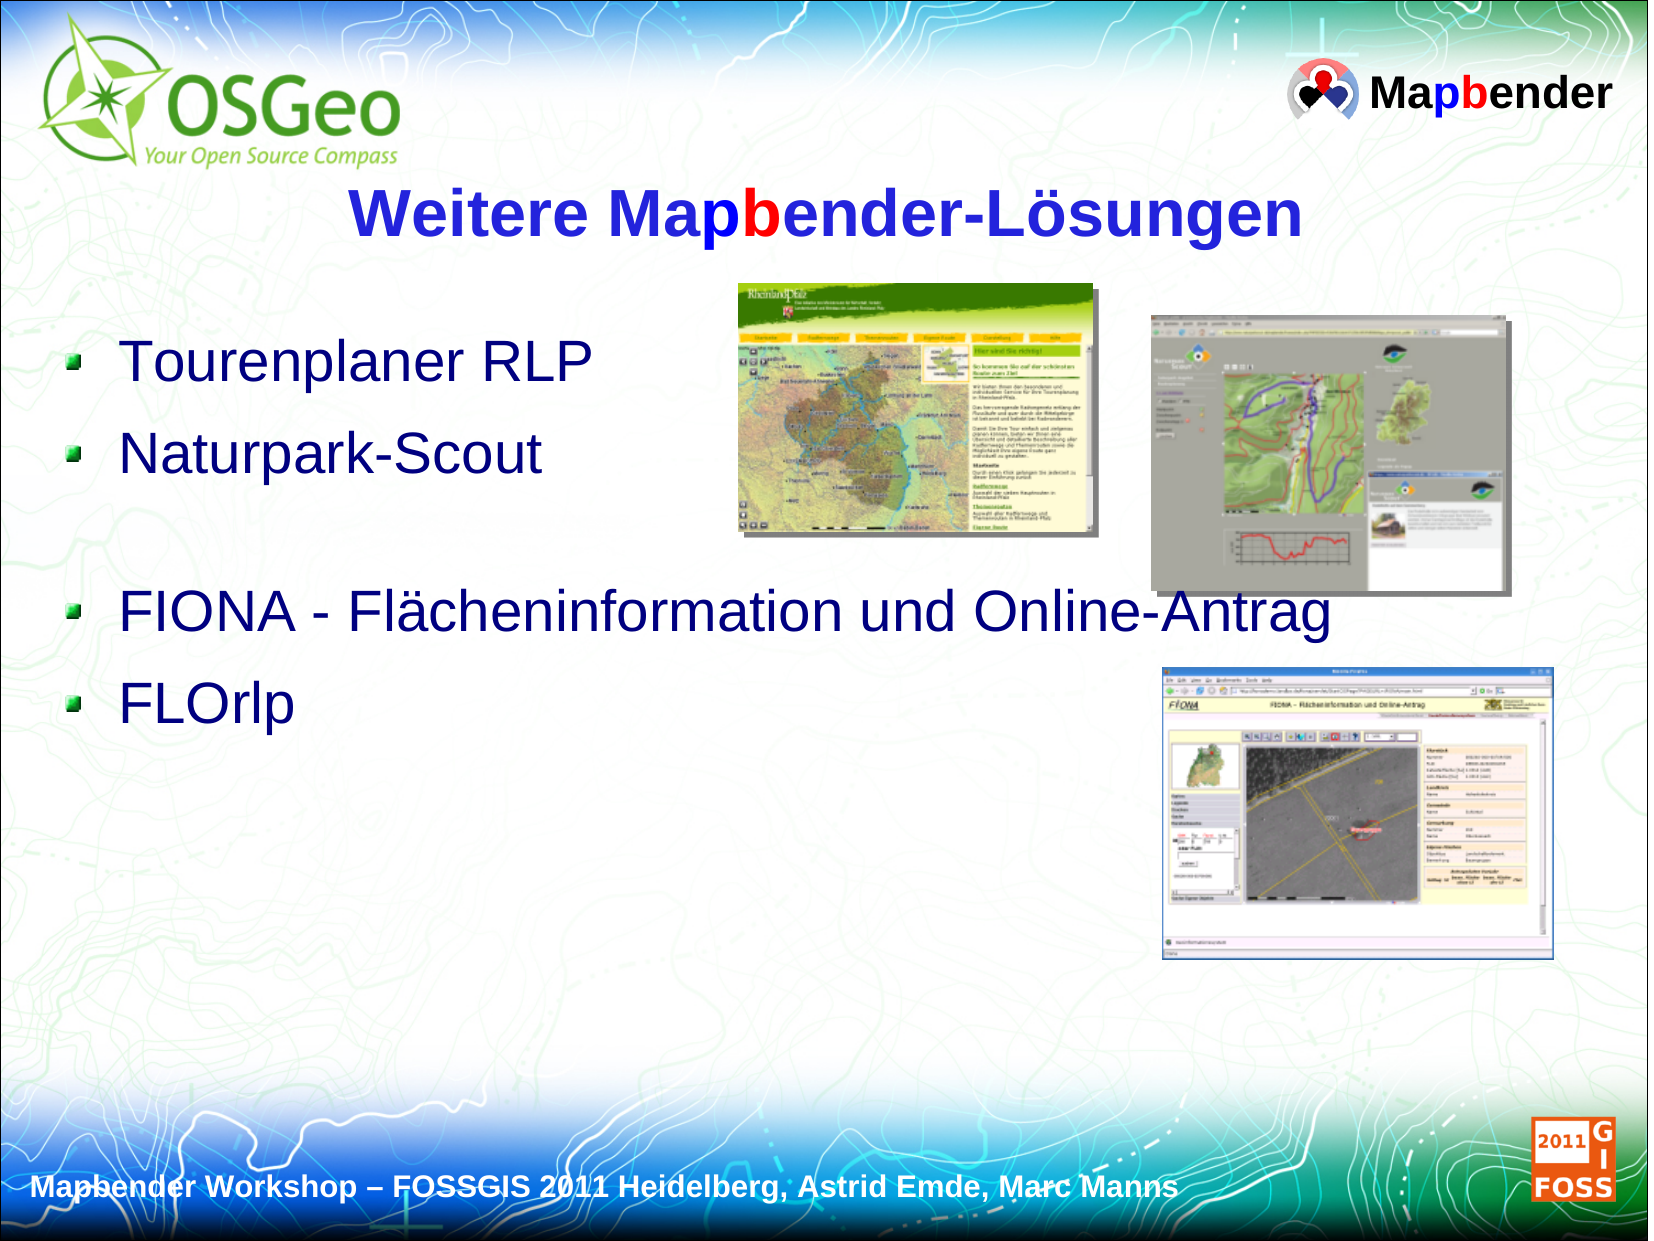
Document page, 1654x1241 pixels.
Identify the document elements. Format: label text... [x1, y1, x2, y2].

picture [1, 1, 1647, 1240]
title Weitere Mapbender-Lösungen [82, 126, 1571, 302]
list Tourenplaner RLP Naturpark-Scout FIONA - Flächeninformation und Online-Antrag FLOrlp [47, 328, 1536, 1148]
